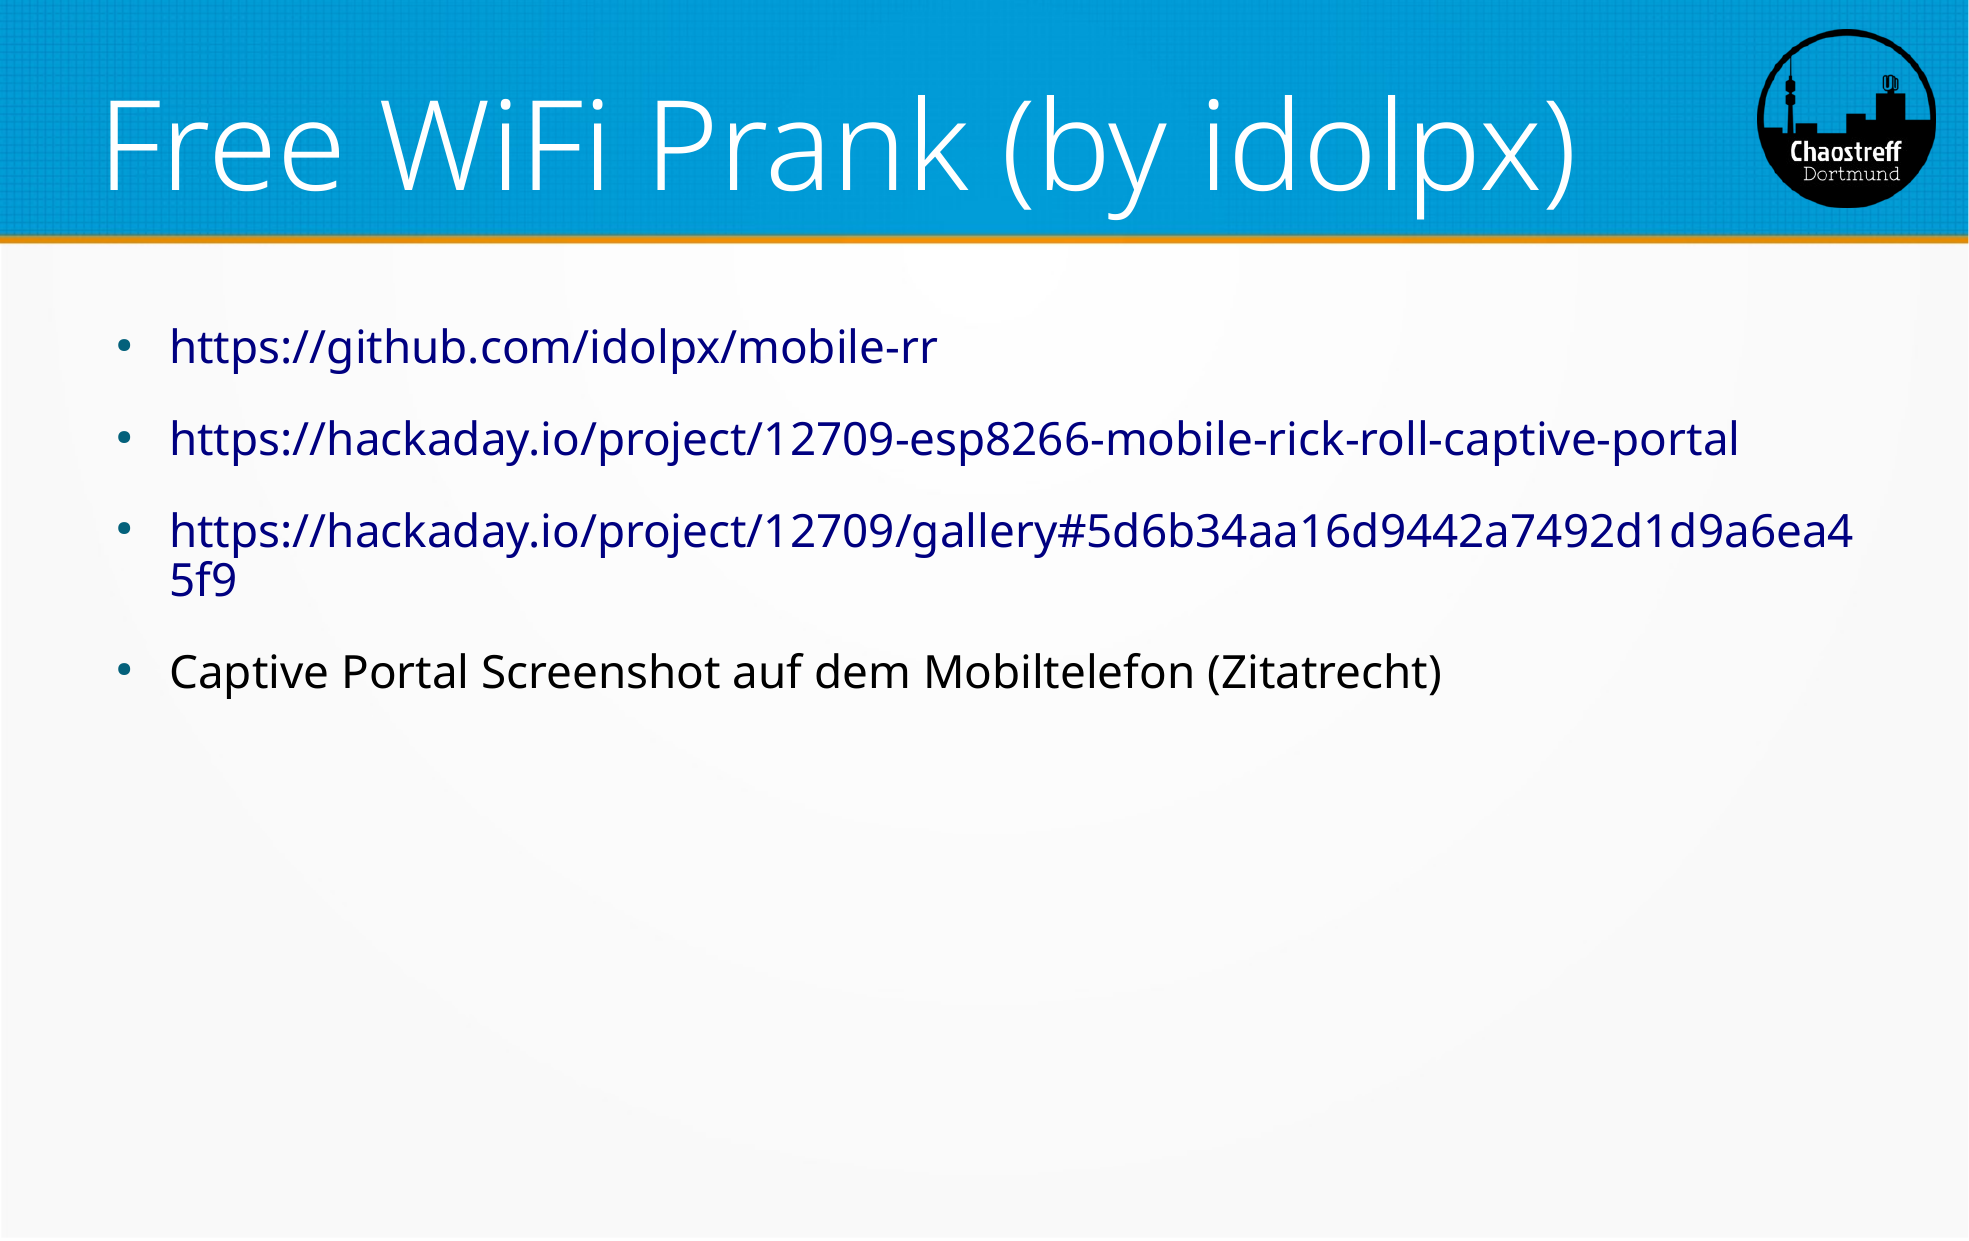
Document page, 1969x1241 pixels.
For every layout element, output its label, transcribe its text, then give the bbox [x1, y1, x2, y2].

title Free WiFi Prank (by idolpx) [98, 19, 1870, 227]
list https://github.com/idolpx/mobile-rr https://hackaday.io/project/12709-esp8266-mobile-rick-roll-captive-portal https://hackaday.io/project/12709/gallery#5d6b34aa16d9442a7492d1d9a6ea45f9 Captive Portal Screenshot auf dem Mobiltelefon (Zitatrecht) [98, 315, 1861, 1081]
picture [0, 233, 1969, 1241]
picture [1870, 34, 1935, 204]
